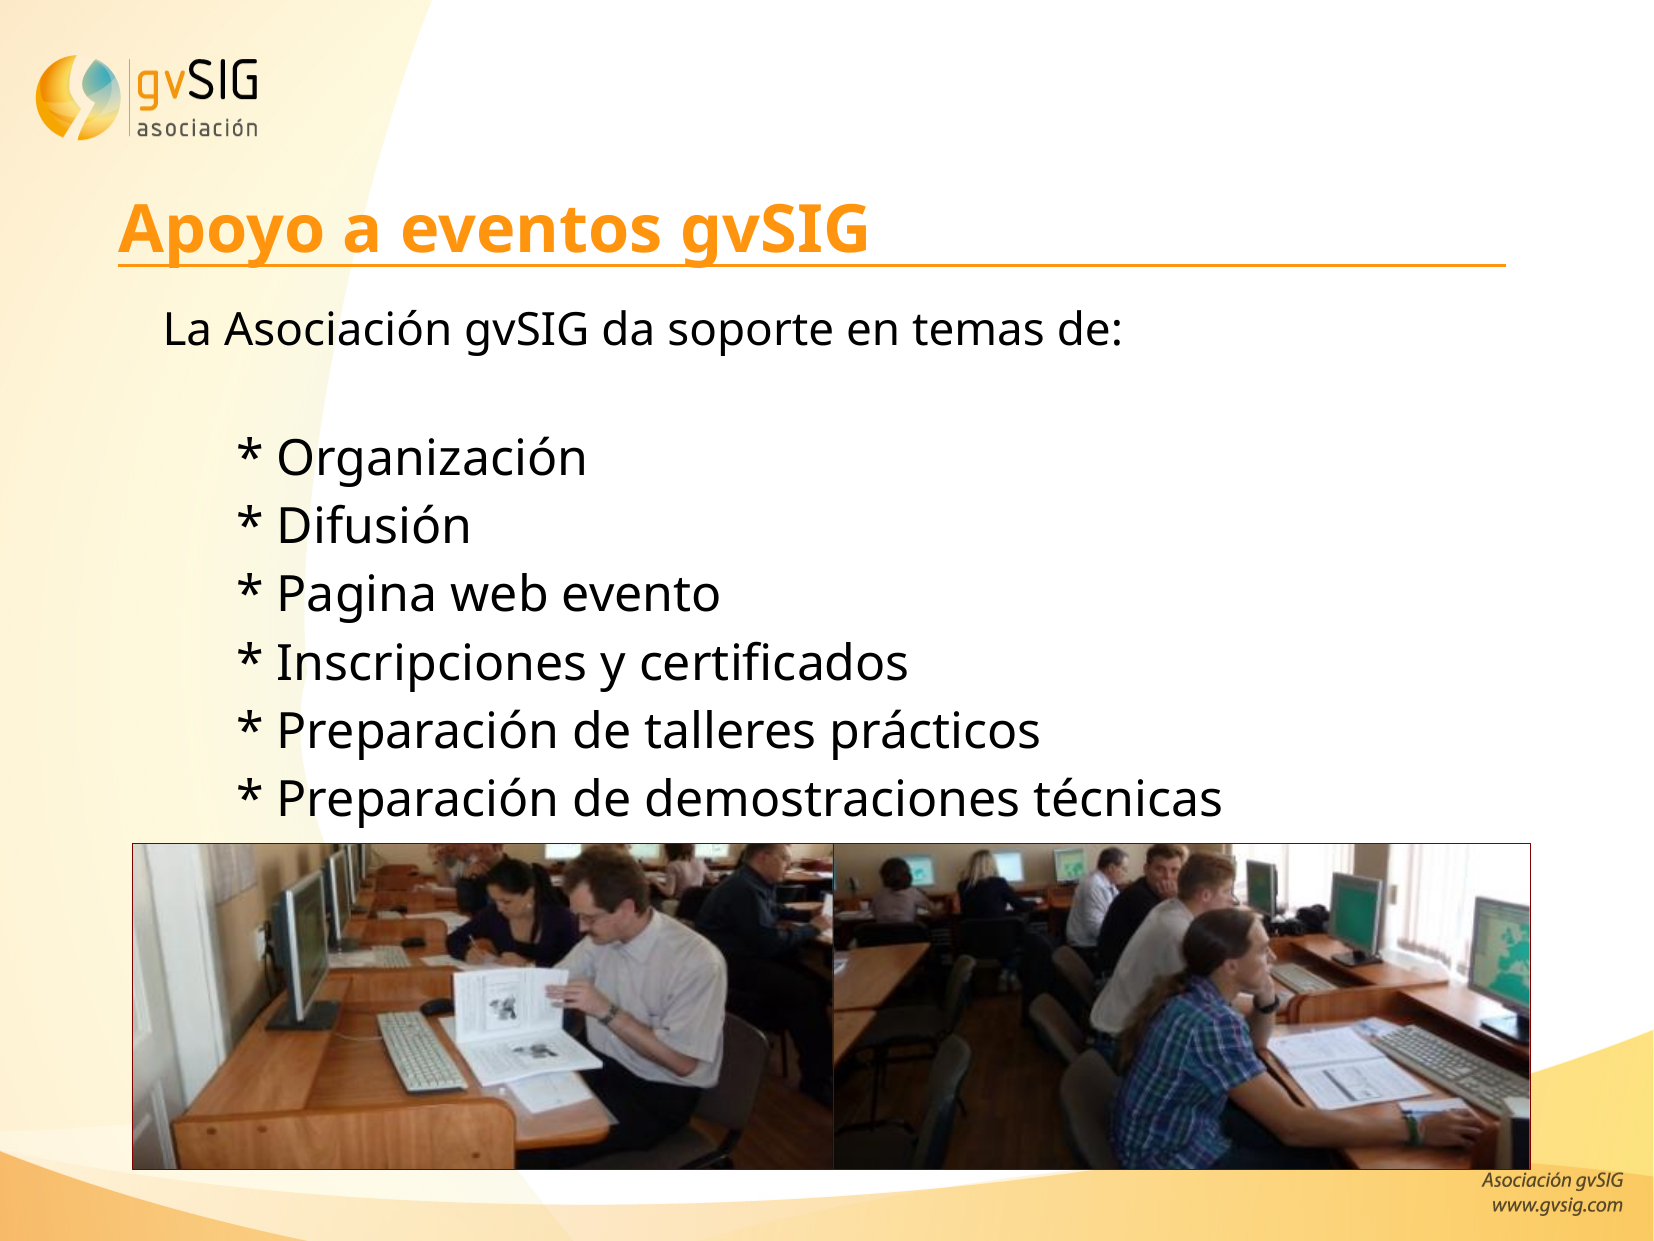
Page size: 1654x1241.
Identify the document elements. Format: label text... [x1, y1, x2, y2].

title Apoyo a eventos gvSIG [118, 177, 1607, 276]
text_box La Asociación gvSIG da soporte en temas de: * Organización * Difusión * Pagina web evento * Inscripciones y certificados * Preparación de talleres prácticos * Preparación de demostraciones técnicas * Participación directa del equipo gvSIG [0, 289, 1625, 819]
picture [0, 0, 1654, 1241]
